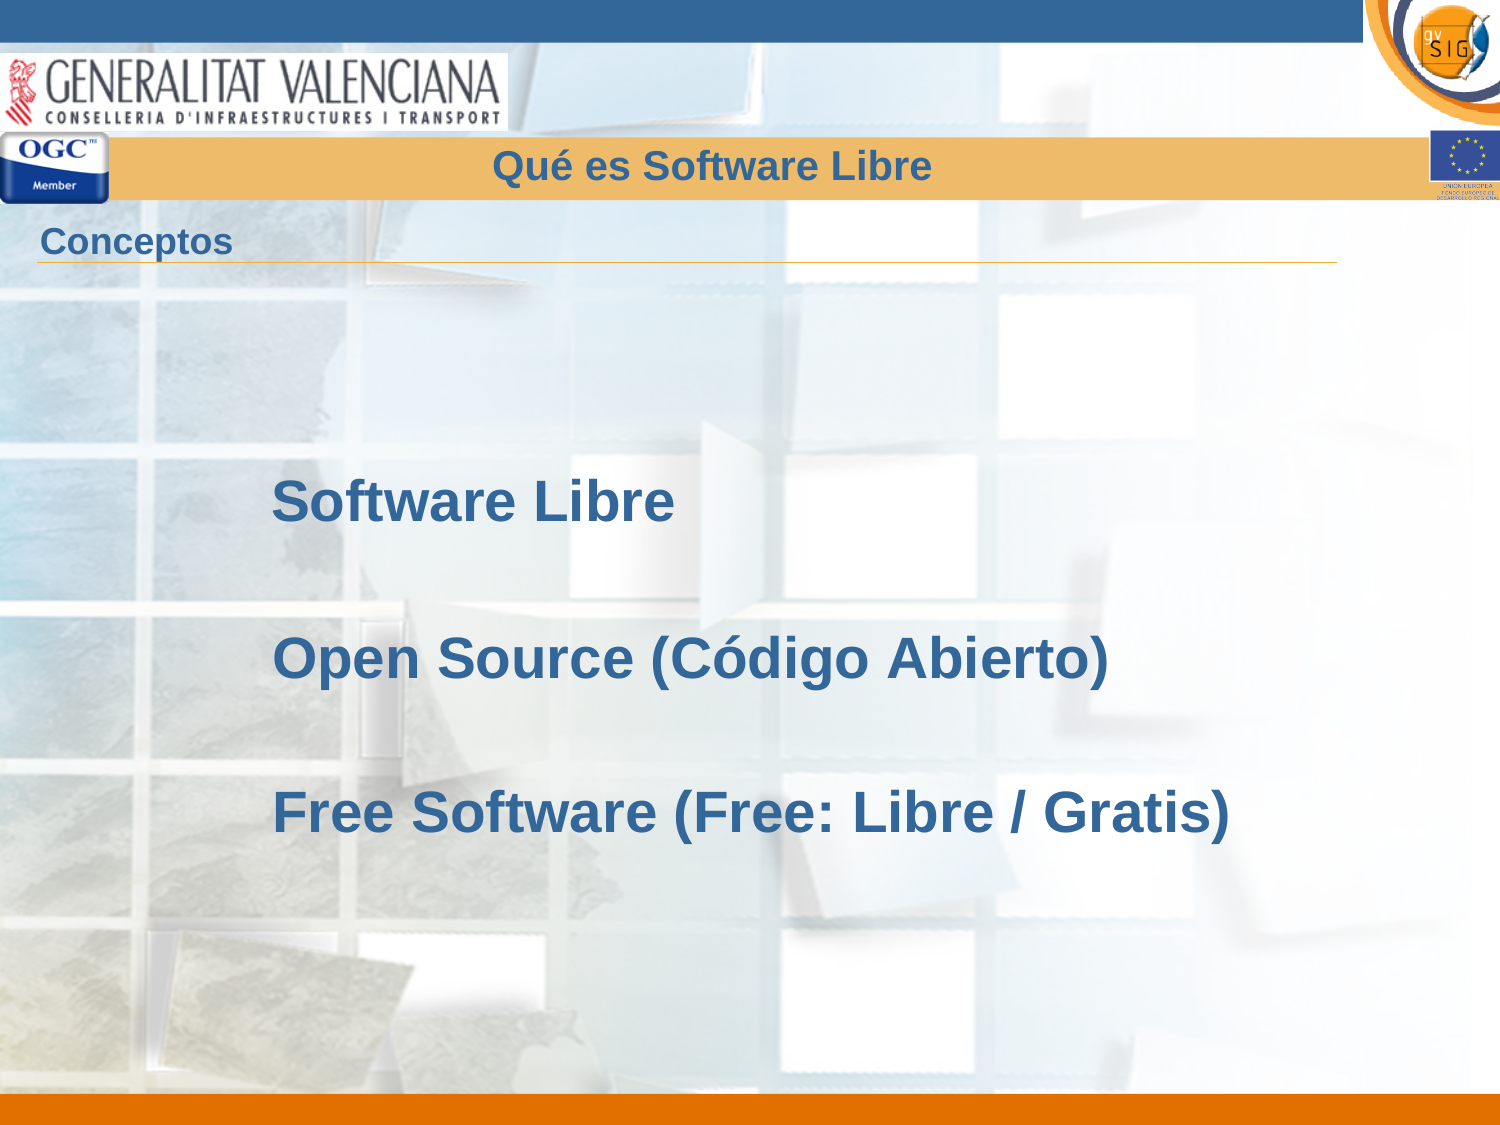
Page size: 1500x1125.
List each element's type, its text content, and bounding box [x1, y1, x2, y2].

text_box Conceptos [24, 209, 946, 271]
text_box Qué es Software Libre [0, 137, 1426, 205]
picture [0, 53, 508, 131]
picture [1363, 0, 1500, 127]
picture [0, 132, 109, 137]
picture [1429, 129, 1500, 200]
list Software Libre Open Source (Código Abierto) Free Software (Free: Libre / Gratis) [161, 367, 1368, 886]
